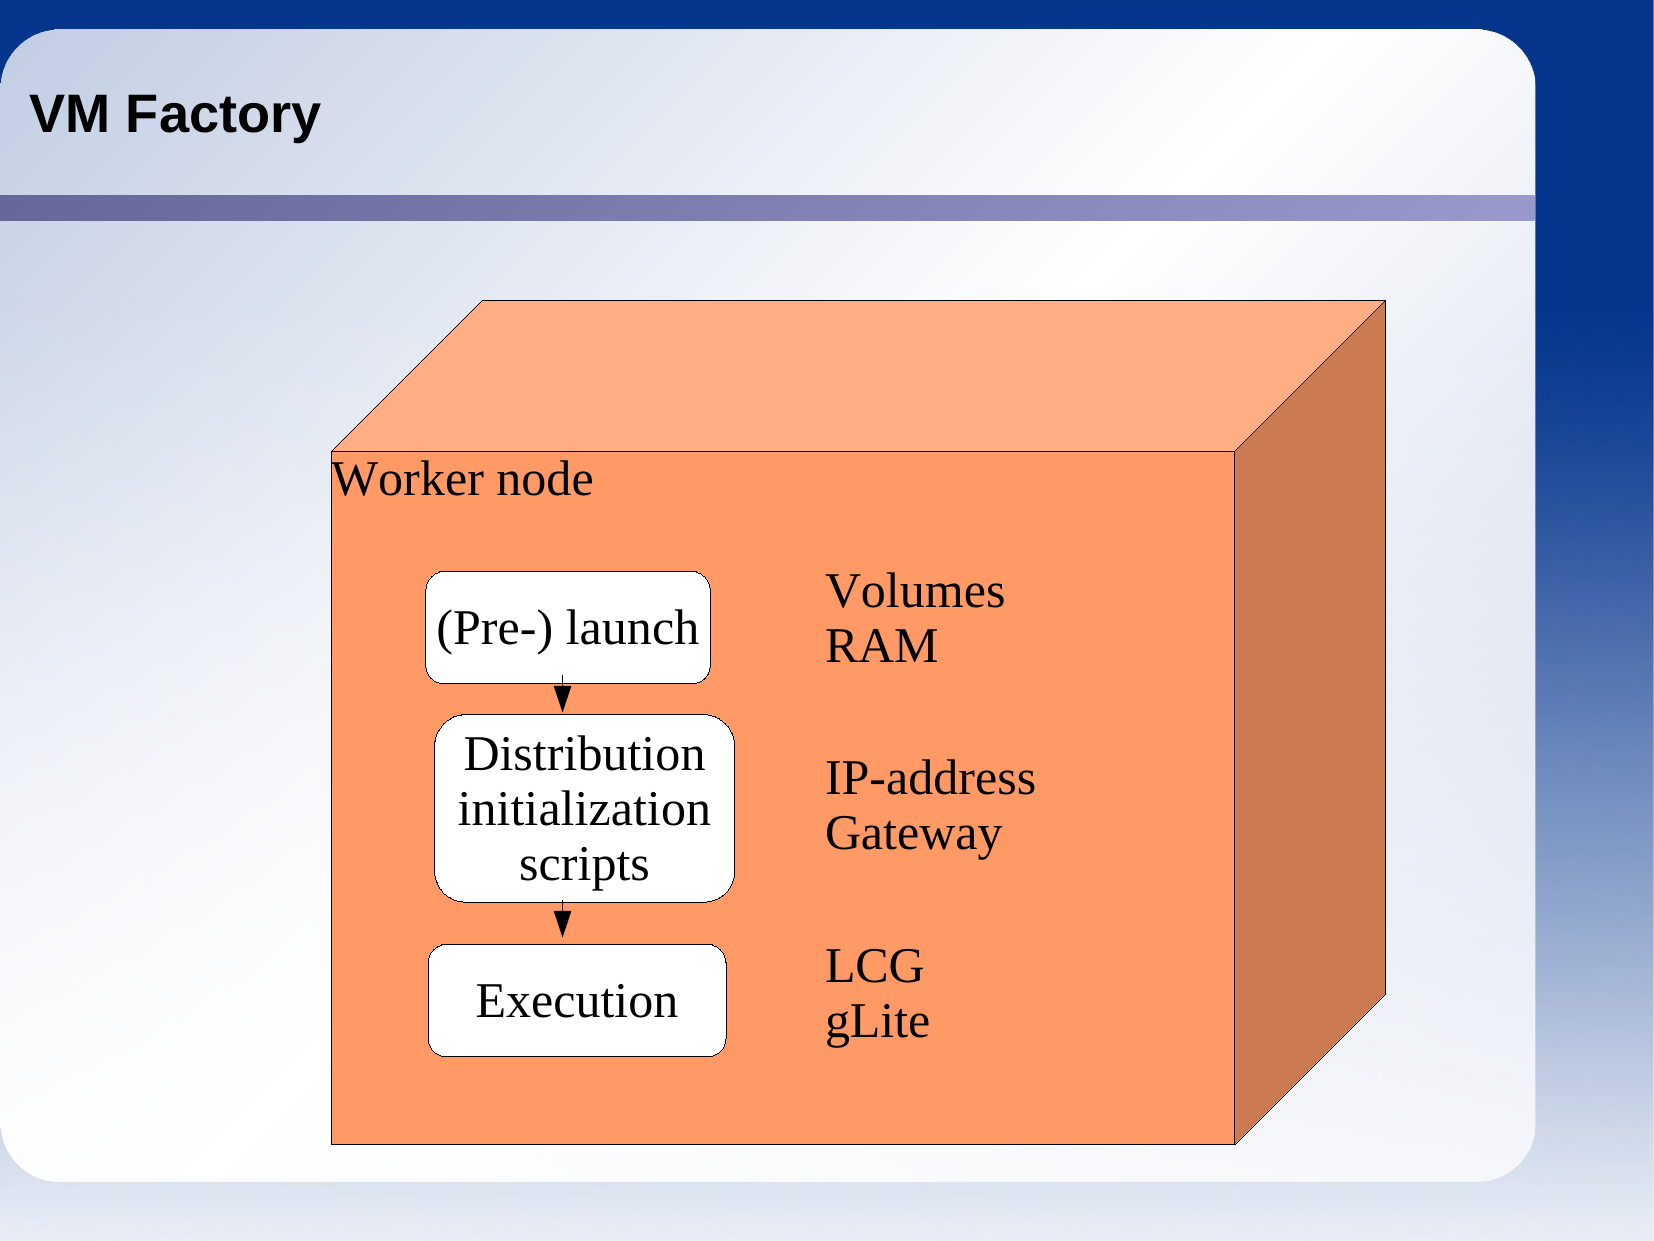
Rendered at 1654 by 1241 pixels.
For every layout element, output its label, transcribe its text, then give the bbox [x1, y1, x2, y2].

title VM Factory [29, 49, 1506, 178]
text_box Volumes RAM [825, 562, 1051, 674]
text_box Execution [428, 944, 727, 1057]
text_box IP-address Gateway [825, 750, 1051, 861]
text_box (Pre-) launch [425, 571, 711, 684]
text_box Worker node [331, 452, 1234, 1145]
text_box LCG gLite [825, 937, 1051, 1049]
picture [0, 0, 1654, 1241]
text_box Distribution initialization scripts [434, 714, 735, 903]
